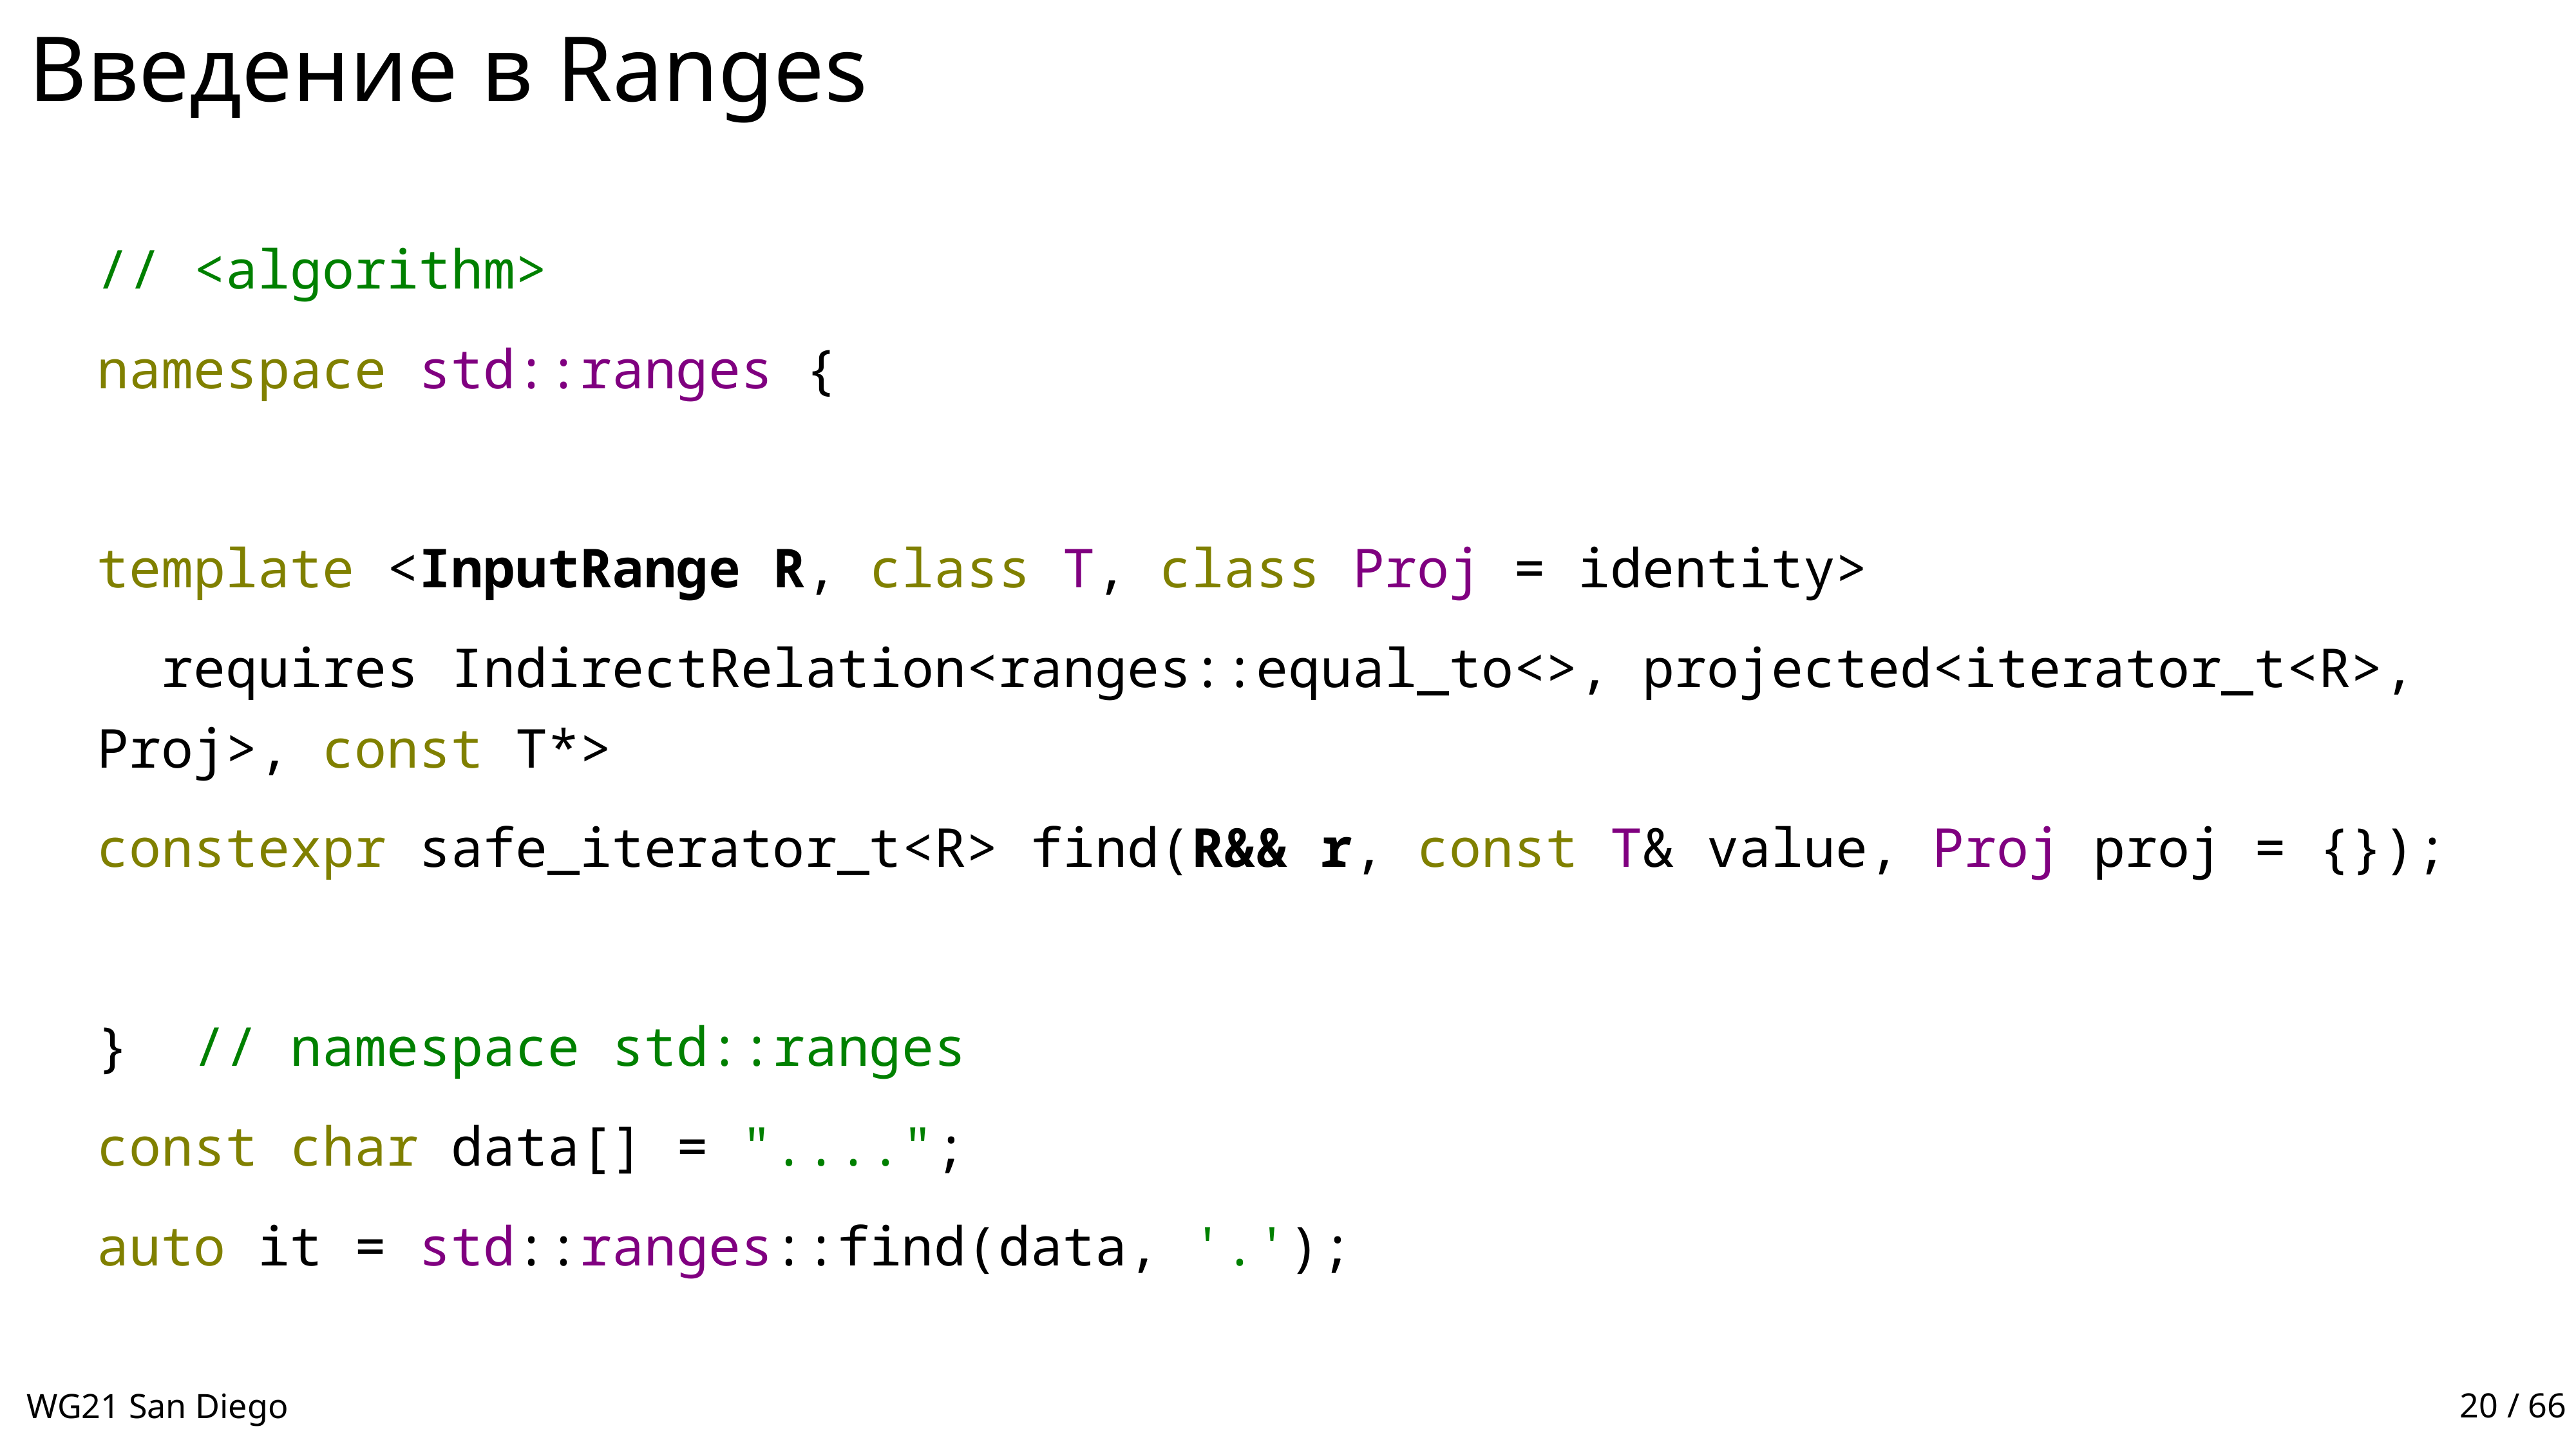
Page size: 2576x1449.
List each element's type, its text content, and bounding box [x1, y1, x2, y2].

list WG21 San Diego [17, 1376, 1114, 1431]
list // <algorithm> namespace std::ranges { template <InputRange R, class T, class Proj = identity> requires IndirectRelation<ranges::equal_to<>, projected<iterator_t<R>, Proj>, const T*> constexpr safe_iterator_t<R> find(R&& r, const T& value, Proj proj = {}); } // namespace std::ranges const char data[] = "...."; auto it = std::ranges::find(data, '.'); [87, 214, 2551, 1382]
list <number> / 66 [1479, 1376, 2576, 1431]
title Введение в Ranges [19, 19, 2551, 155]
